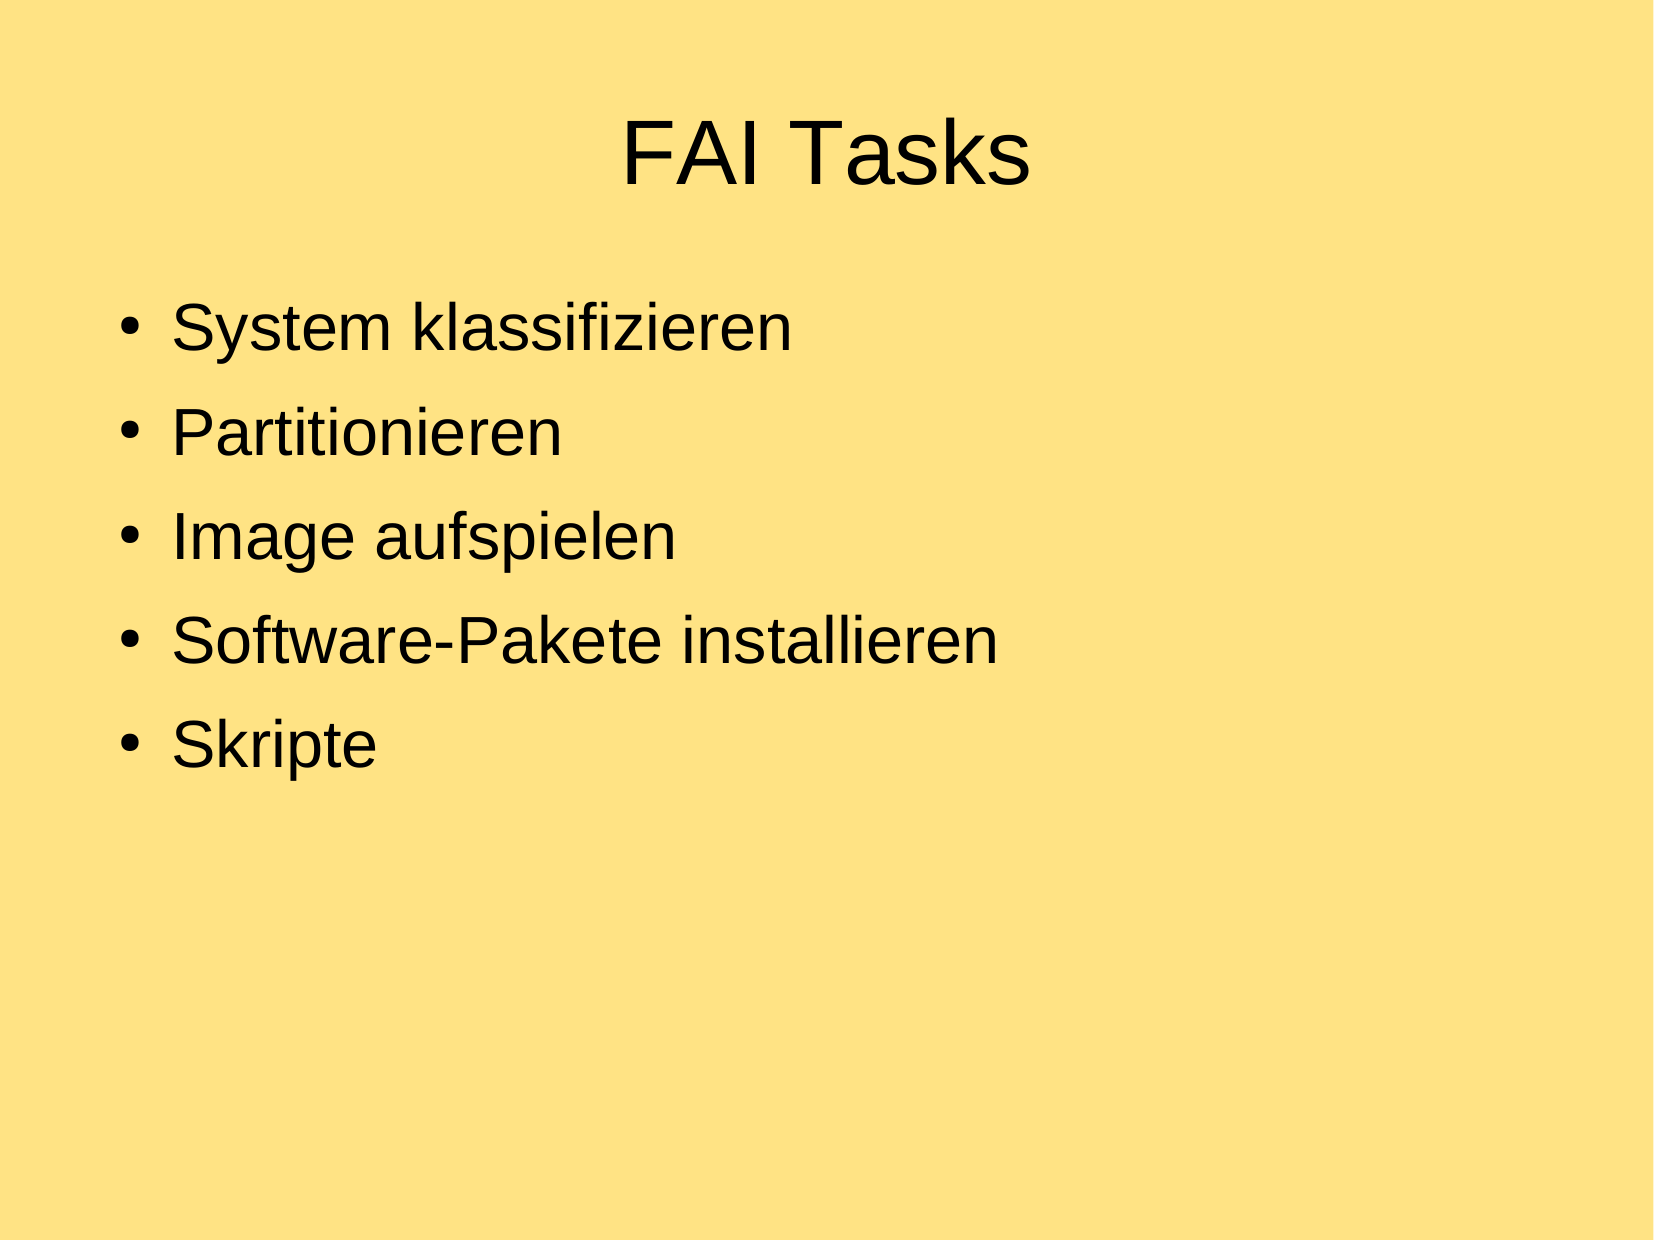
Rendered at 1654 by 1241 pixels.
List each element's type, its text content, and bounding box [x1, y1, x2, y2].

list System klassifizieren Partitionieren Image aufspielen Software-Pakete installieren Skripte [82, 290, 1571, 1109]
title FAI Tasks [82, 49, 1571, 257]
